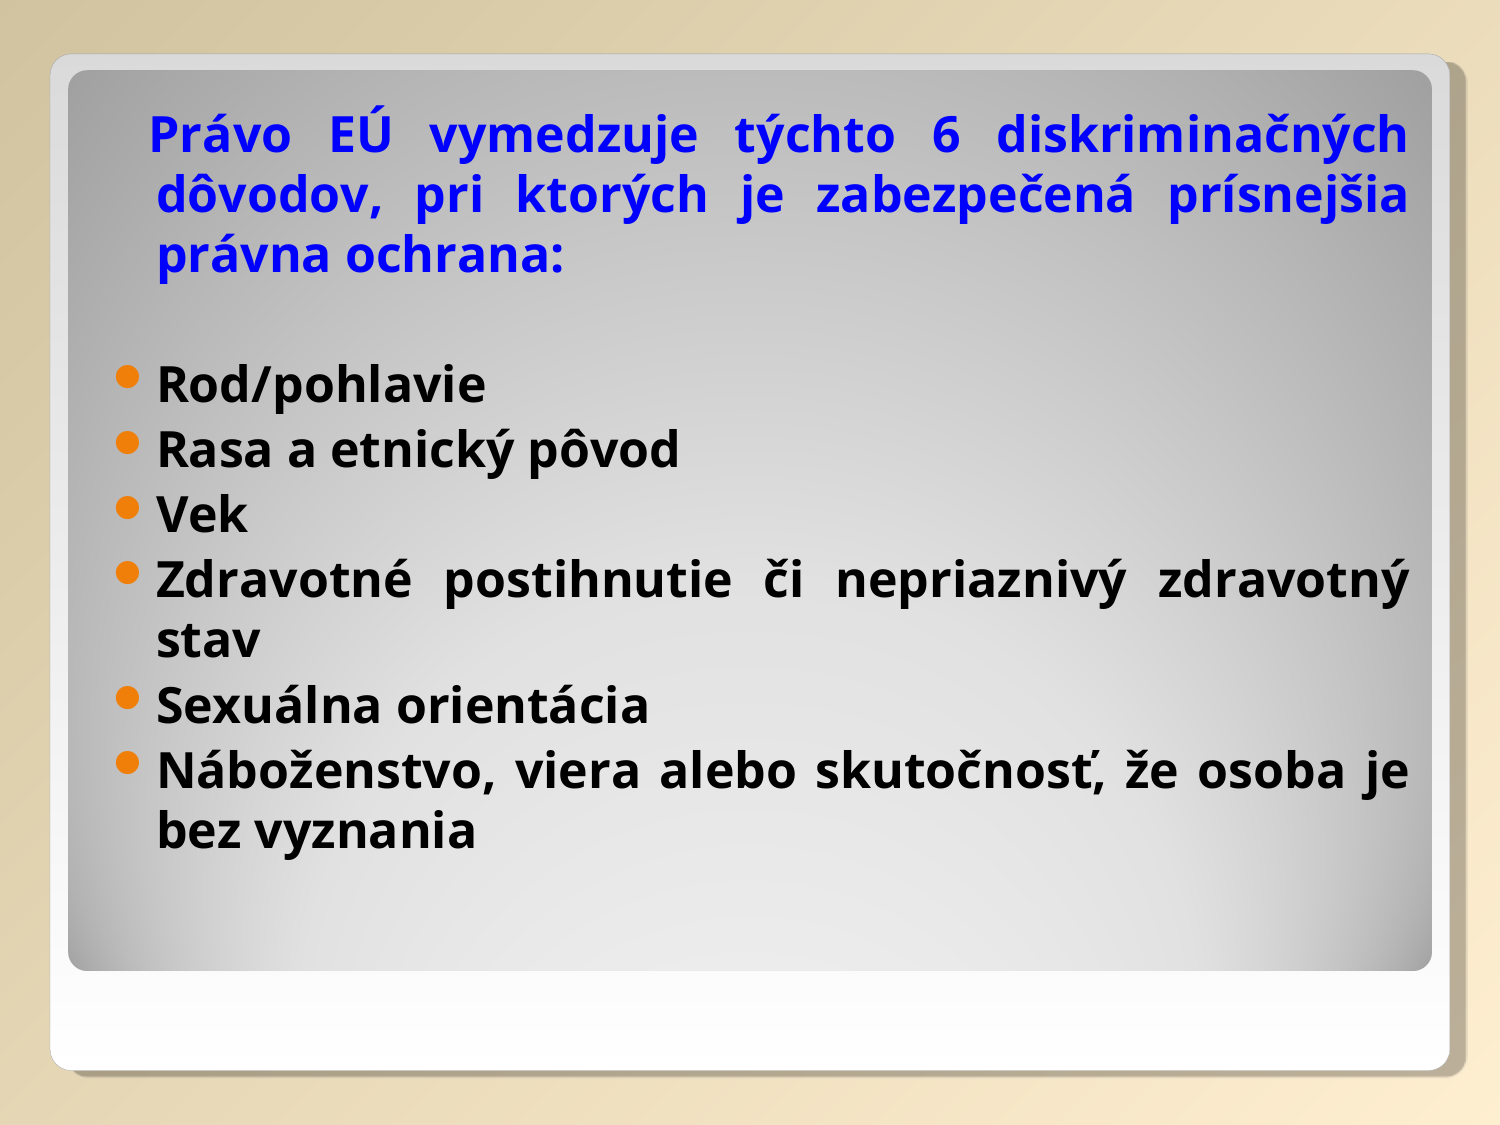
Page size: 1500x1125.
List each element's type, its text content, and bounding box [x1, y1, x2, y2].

list Právo EÚ vymedzuje týchto 6 diskriminačných dôvodov, pri ktorých je zabezpečená prísnejšia právna ochrana: Rod/pohlavie Rasa a etnický pôvod Vek Zdravotné postihnutie či nepriaznivý zdravotný stav Sexuálna orientácia Náboženstvo, viera alebo skutočnosť, že osoba je bez vyznania [82, 86, 1426, 894]
picture [67, 69, 1433, 972]
title [82, 990, 1426, 1086]
